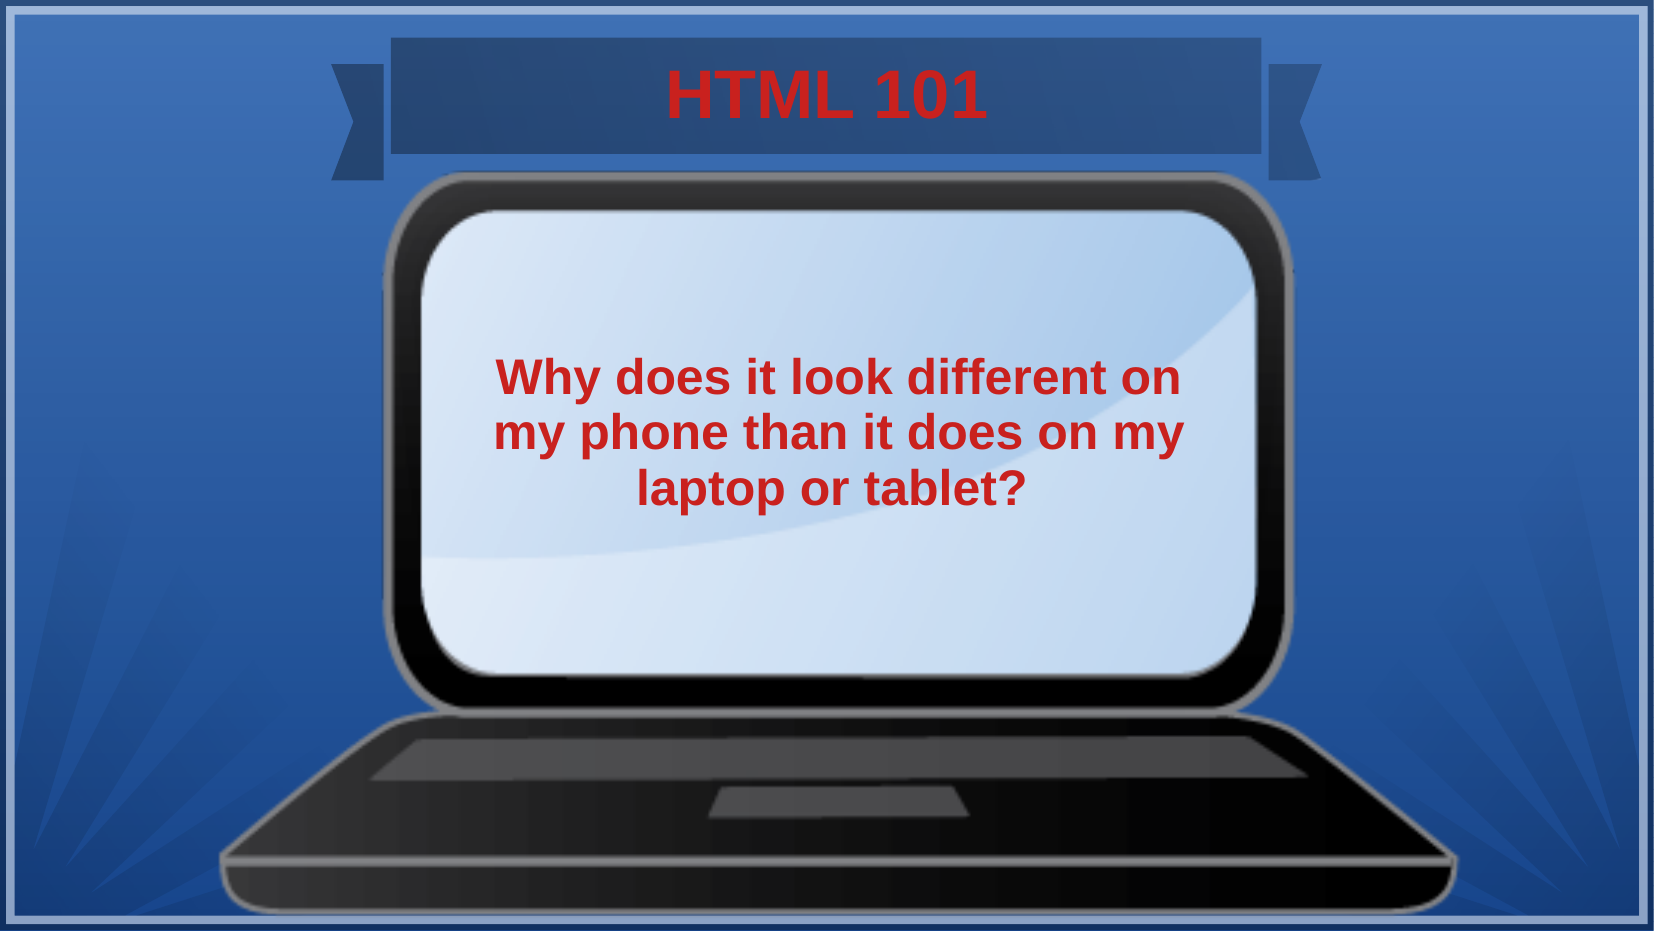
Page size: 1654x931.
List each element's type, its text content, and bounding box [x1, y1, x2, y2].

title HTML 101 [389, 35, 1264, 154]
text_box Why does it look different on my phone than it does on my laptop or tablet? [446, 341, 1232, 524]
picture [164, 119, 1514, 931]
